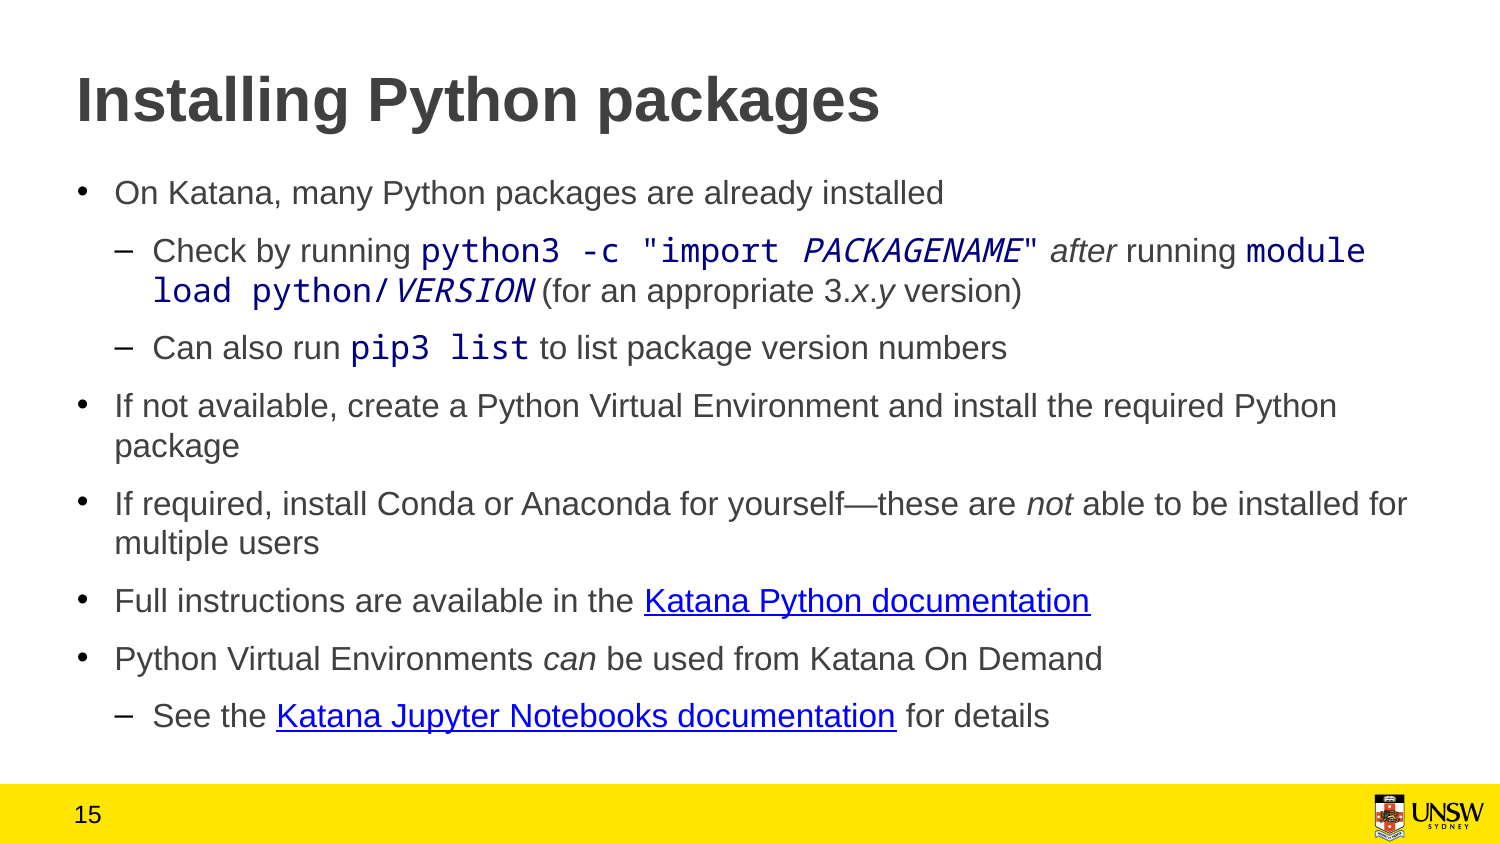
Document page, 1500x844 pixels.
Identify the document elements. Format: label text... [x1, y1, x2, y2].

picture [0, 784, 1500, 844]
list On Katana, many Python packages are already installed Check by running python3 -c "import PACKAGENAME" after running module load python/VERSION (for an appropriate 3.x.y version) Can also run pip3 list to list package version numbers If not available, create a Python Virtual Environment and install the required Python package If required, install Conda or Anaconda for yourself—these are not able to be installed for multiple users Full instructions are available in the Katana Python documentation Python Virtual Environments can be used from Katana On Demand See the Katana Jupyter Notebooks documentation for details [76, 171, 1424, 762]
text_box <number> [59, 791, 219, 839]
title Installing Python packages [76, 59, 1427, 136]
